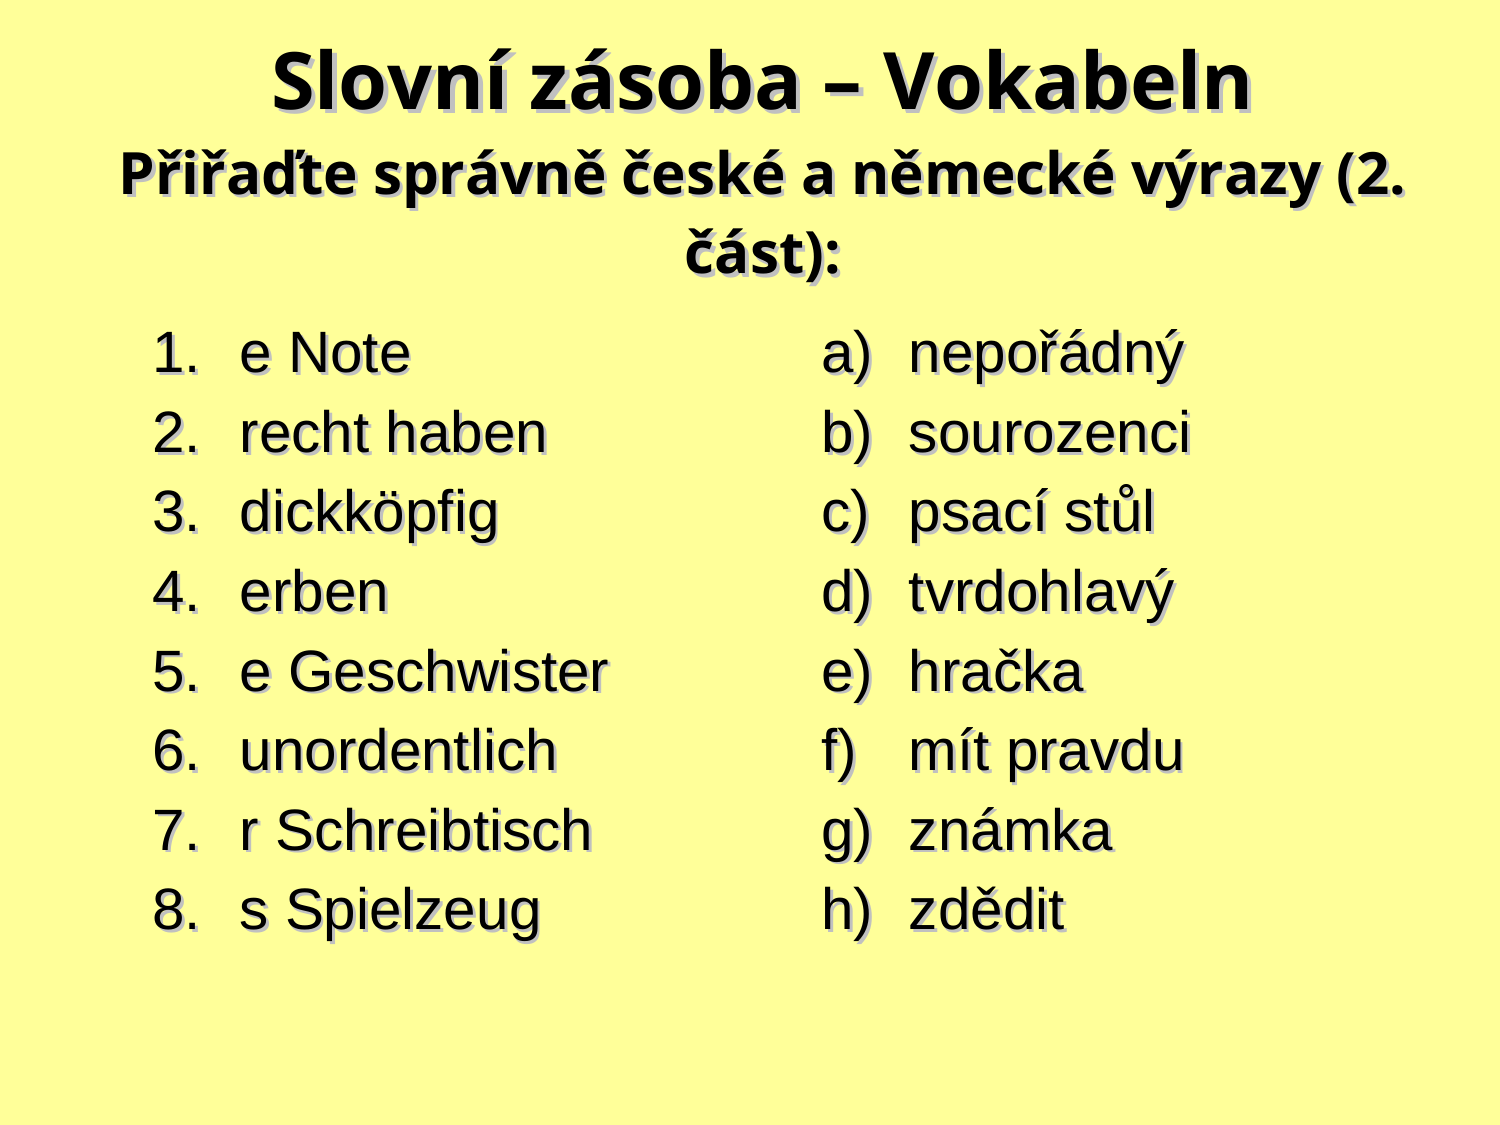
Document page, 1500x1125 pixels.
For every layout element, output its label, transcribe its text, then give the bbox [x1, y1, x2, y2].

list nepořádný sourozenci psací stůl tvrdohlavý hračka mít pravdu známka zdědit [806, 312, 1452, 1000]
title Slovní zásoba – Vokabeln Přiřaďte správně české a německé výrazy (2. část): [75, 32, 1451, 283]
list e Note recht haben dickköpfig erben e Geschwister unordentlich r Schreibtisch s Spielzeug [137, 312, 782, 1074]
